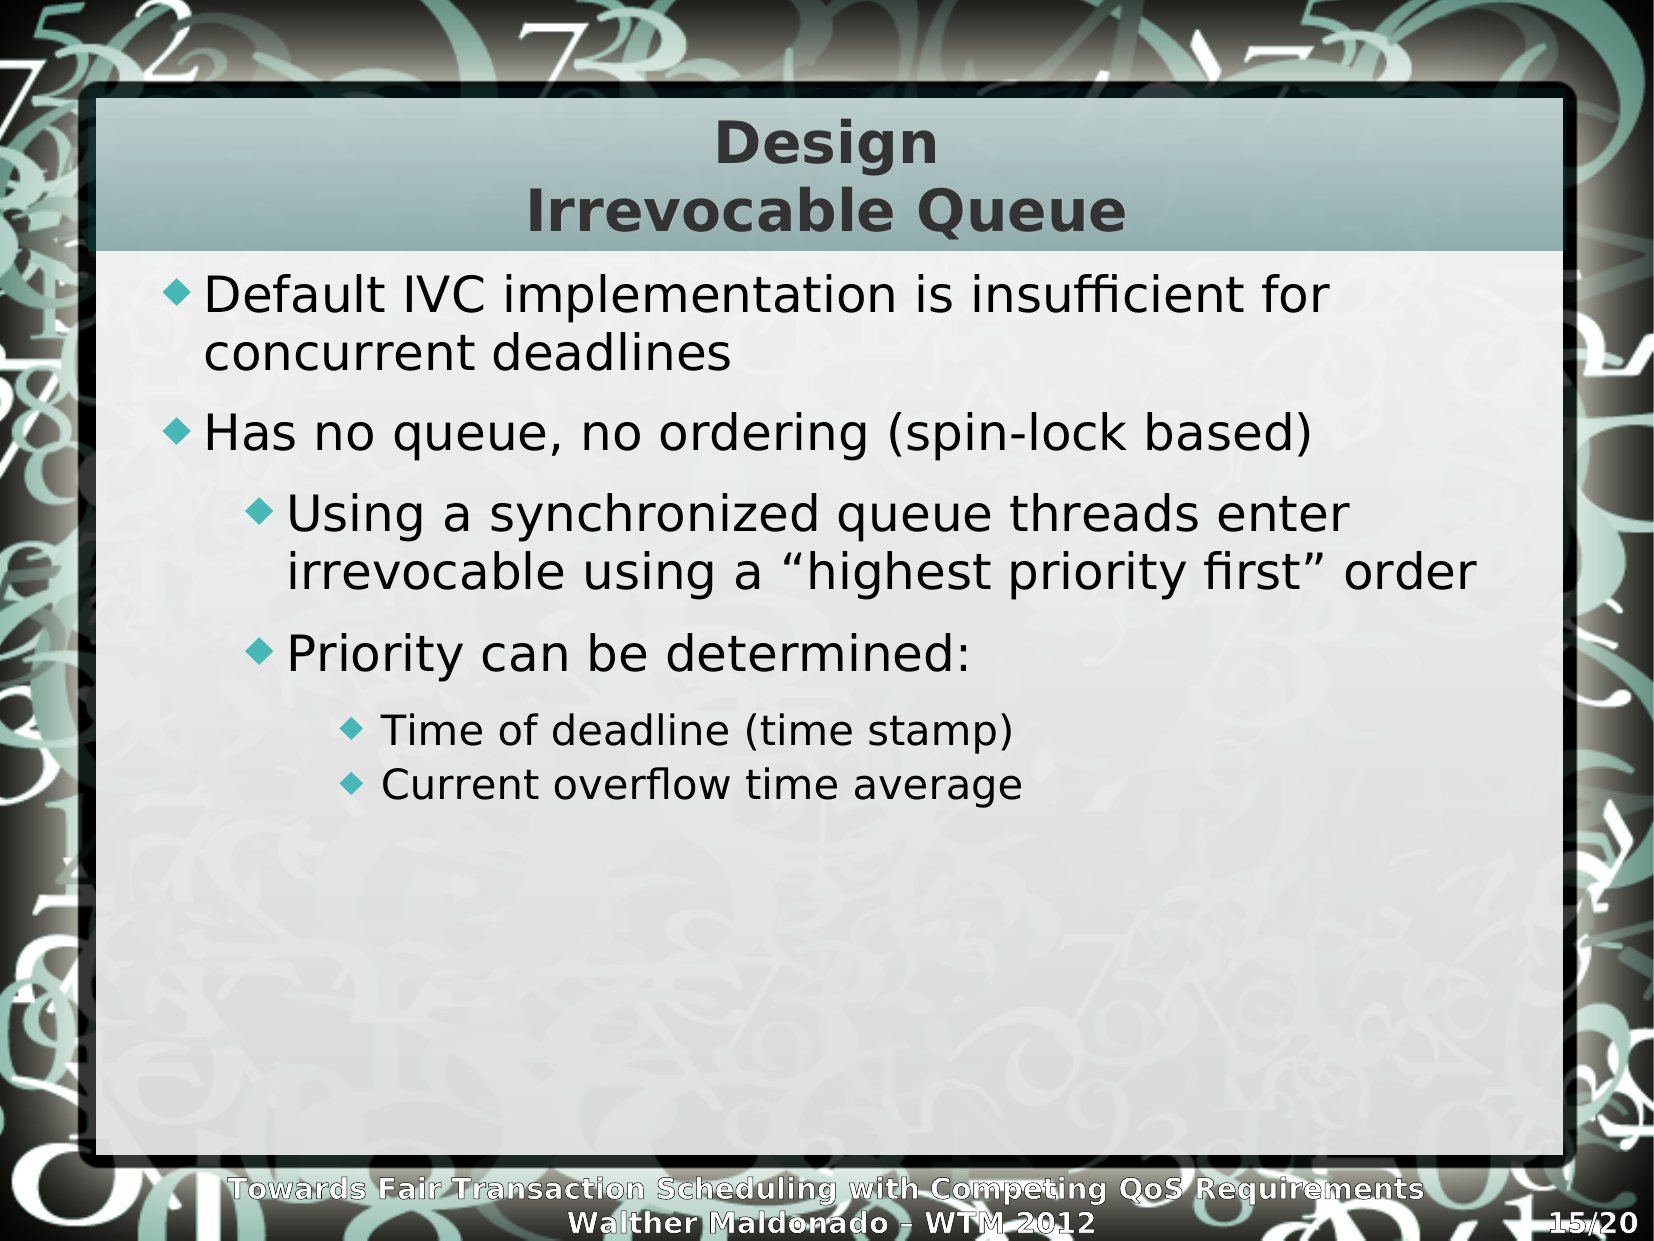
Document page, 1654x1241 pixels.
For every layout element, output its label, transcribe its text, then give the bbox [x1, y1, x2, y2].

title Design Irrevocable Queue [103, 103, 1551, 251]
list Default IVC implementation is insufficient for concurrent deadlines Has no queue, no ordering (spin-lock based) Using a synchronized queue threads enter irrevocable using a “highest priority first” order Priority can be determined: Time of deadline (time stamp) Current overflow time average [103, 265, 1551, 1152]
picture [0, 0, 1654, 1241]
